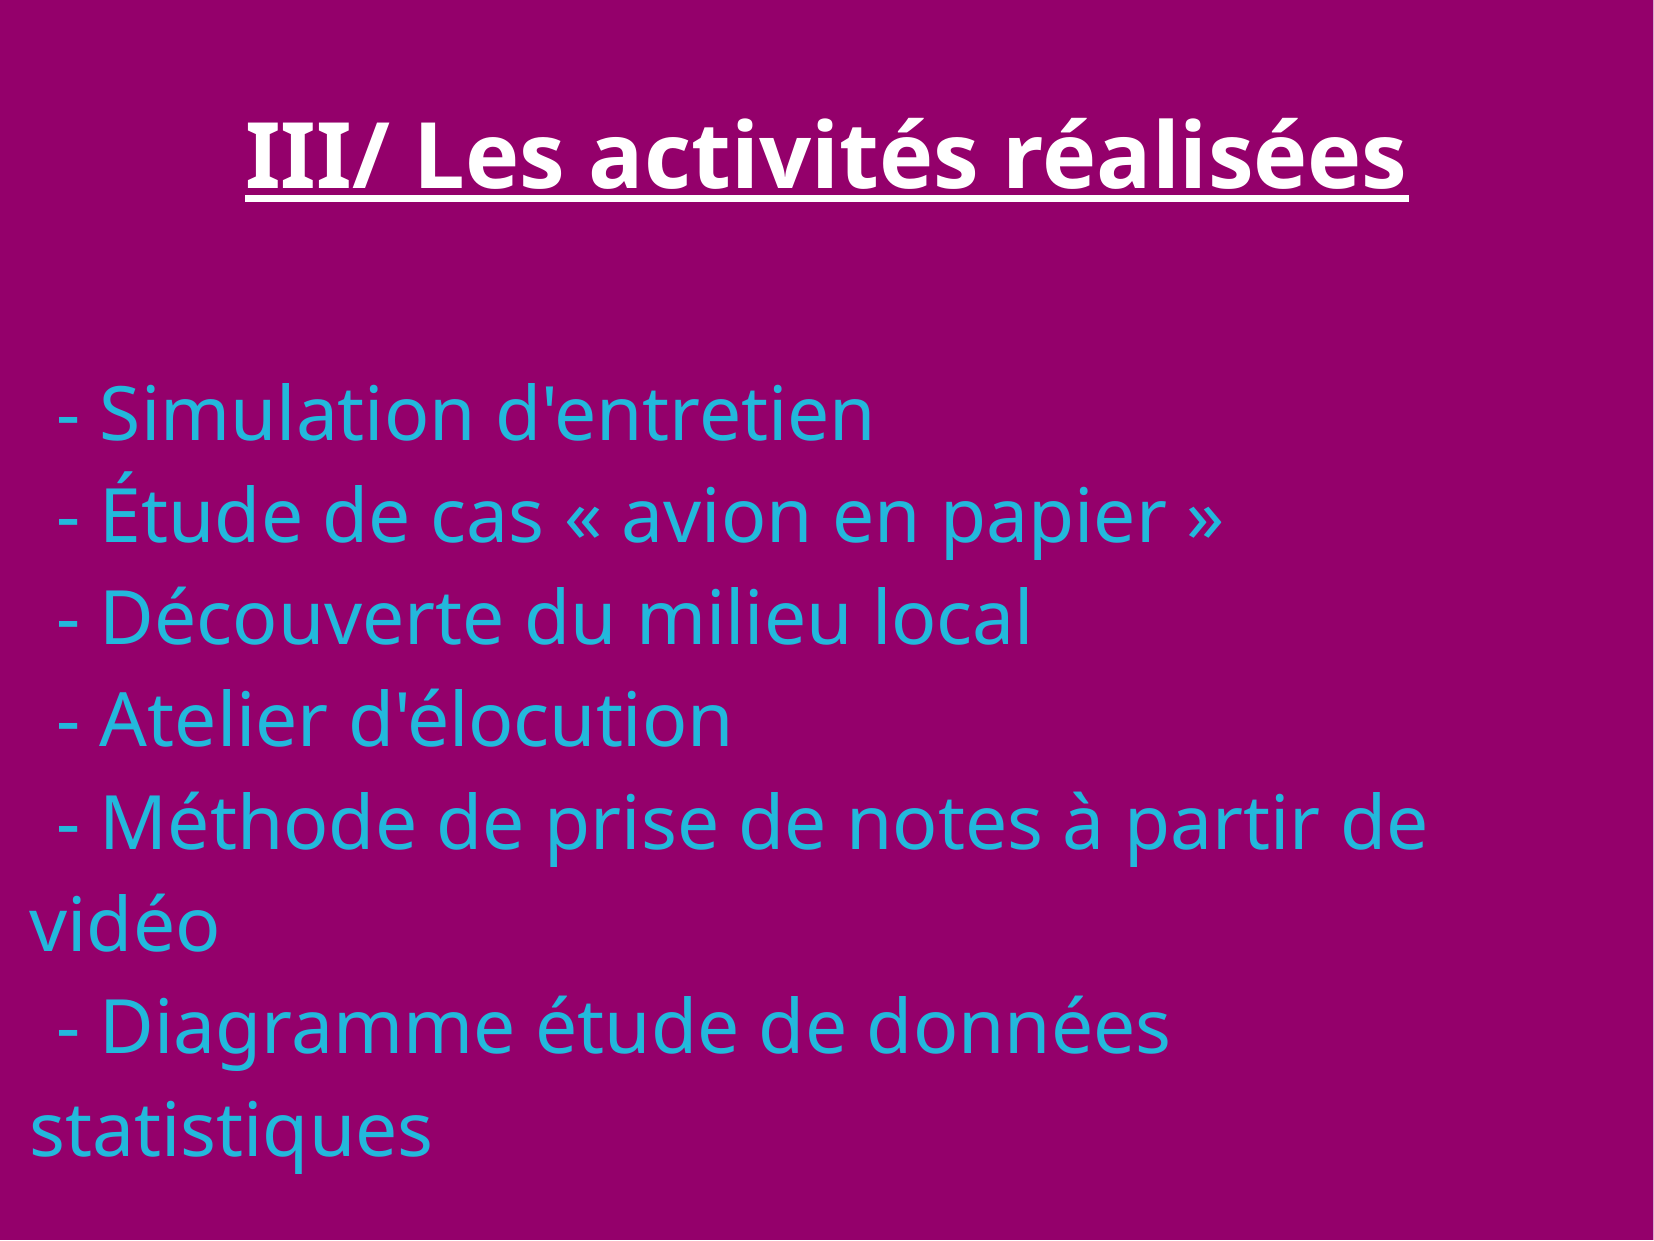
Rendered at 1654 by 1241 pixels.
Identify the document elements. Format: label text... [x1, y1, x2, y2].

title III/ Les activités réalisées [82, 56, 1571, 250]
subtitle - Simulation d'entretien - Étude de cas « avion en papier » - Découverte du milieu local - Atelier d'élocution - Méthode de prise de notes à partir de vidéo - Diagramme étude de données statistiques [29, 206, 1518, 1241]
